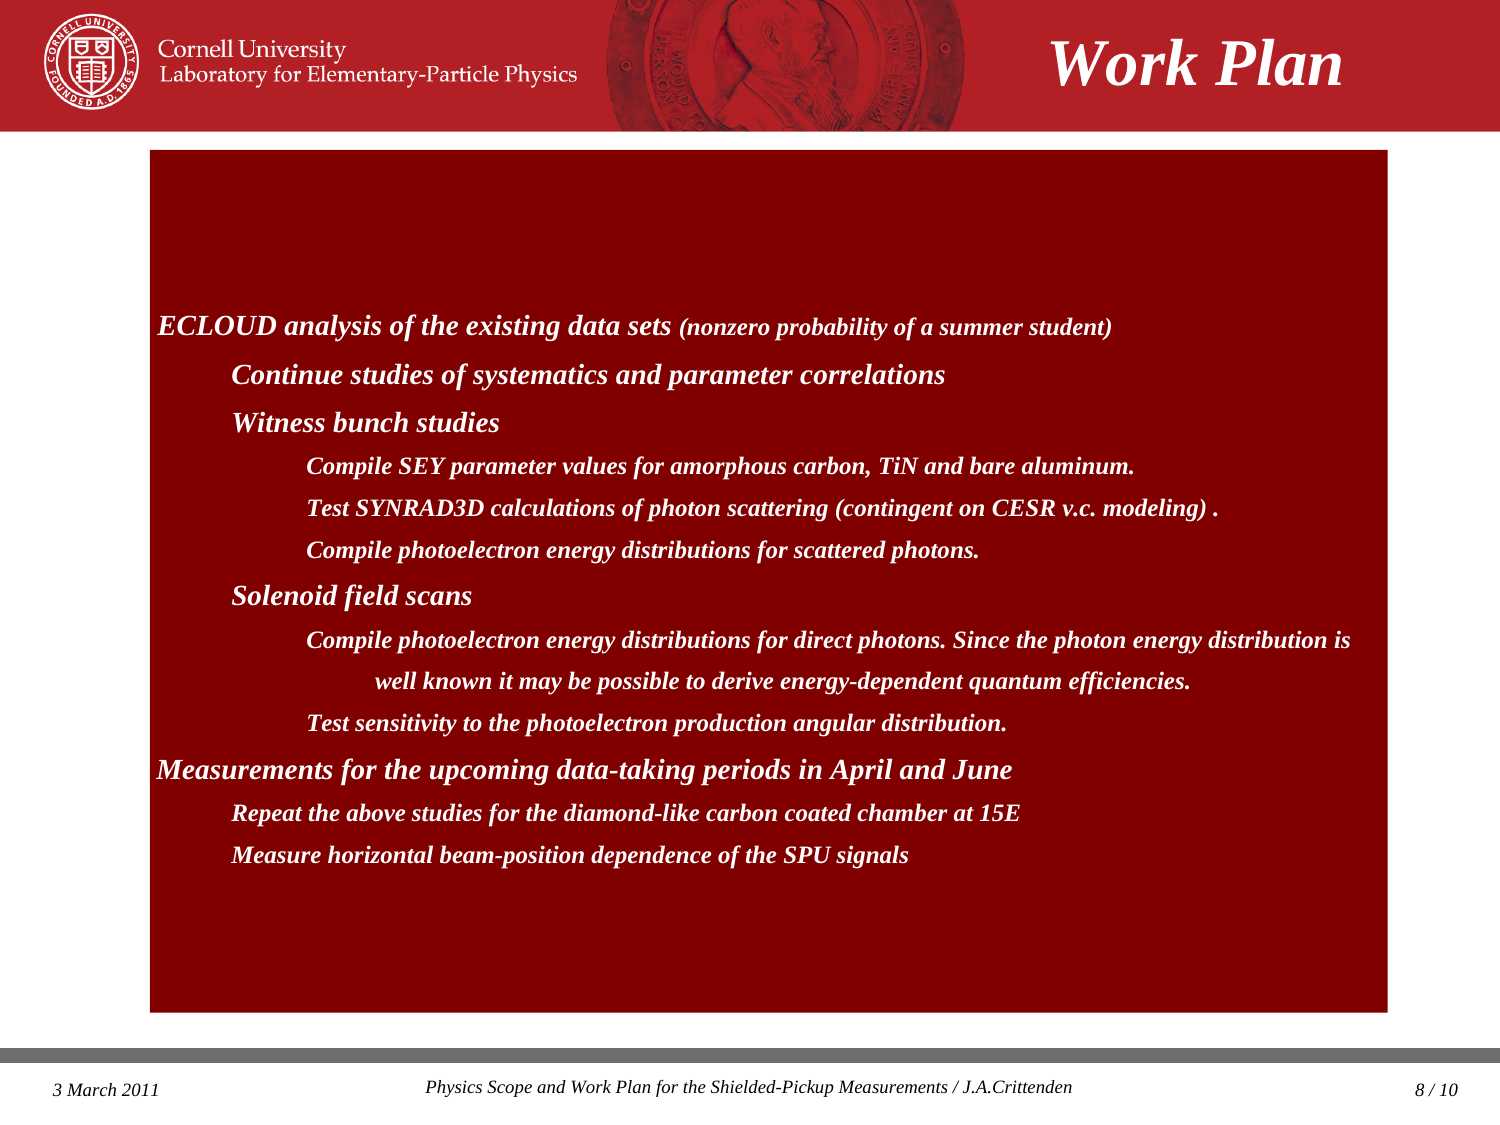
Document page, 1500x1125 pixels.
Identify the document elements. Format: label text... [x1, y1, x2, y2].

picture [0, 0, 1500, 132]
title Work Plan [900, 0, 1492, 126]
text_box ECLOUD analysis of the existing data sets (nonzero probability of a summer student) Continue studies of systematics and parameter correlations Witness bunch studies Compile SEY parameter values for amorphous carbon, TiN and bare aluminum. Test SYNRAD3D calculations of photon scattering (contingent on CESR v.c. modeling) . Compile photoelectron energy distributions for scattered photons. Solenoid field scans Compile photoelectron energy distributions for direct photons. Since the photon energy distribution is well known it may be possible to derive energy-dependent quantum efficiencies. Test sensitivity to the photoelectron production angular distribution. Measurements for the upcoming data-taking periods in April and June Repeat the above studies for the diamond-like carbon coated chamber at 15E Measure horizontal beam-position dependence of the SPU signals [149, 149, 1388, 1013]
